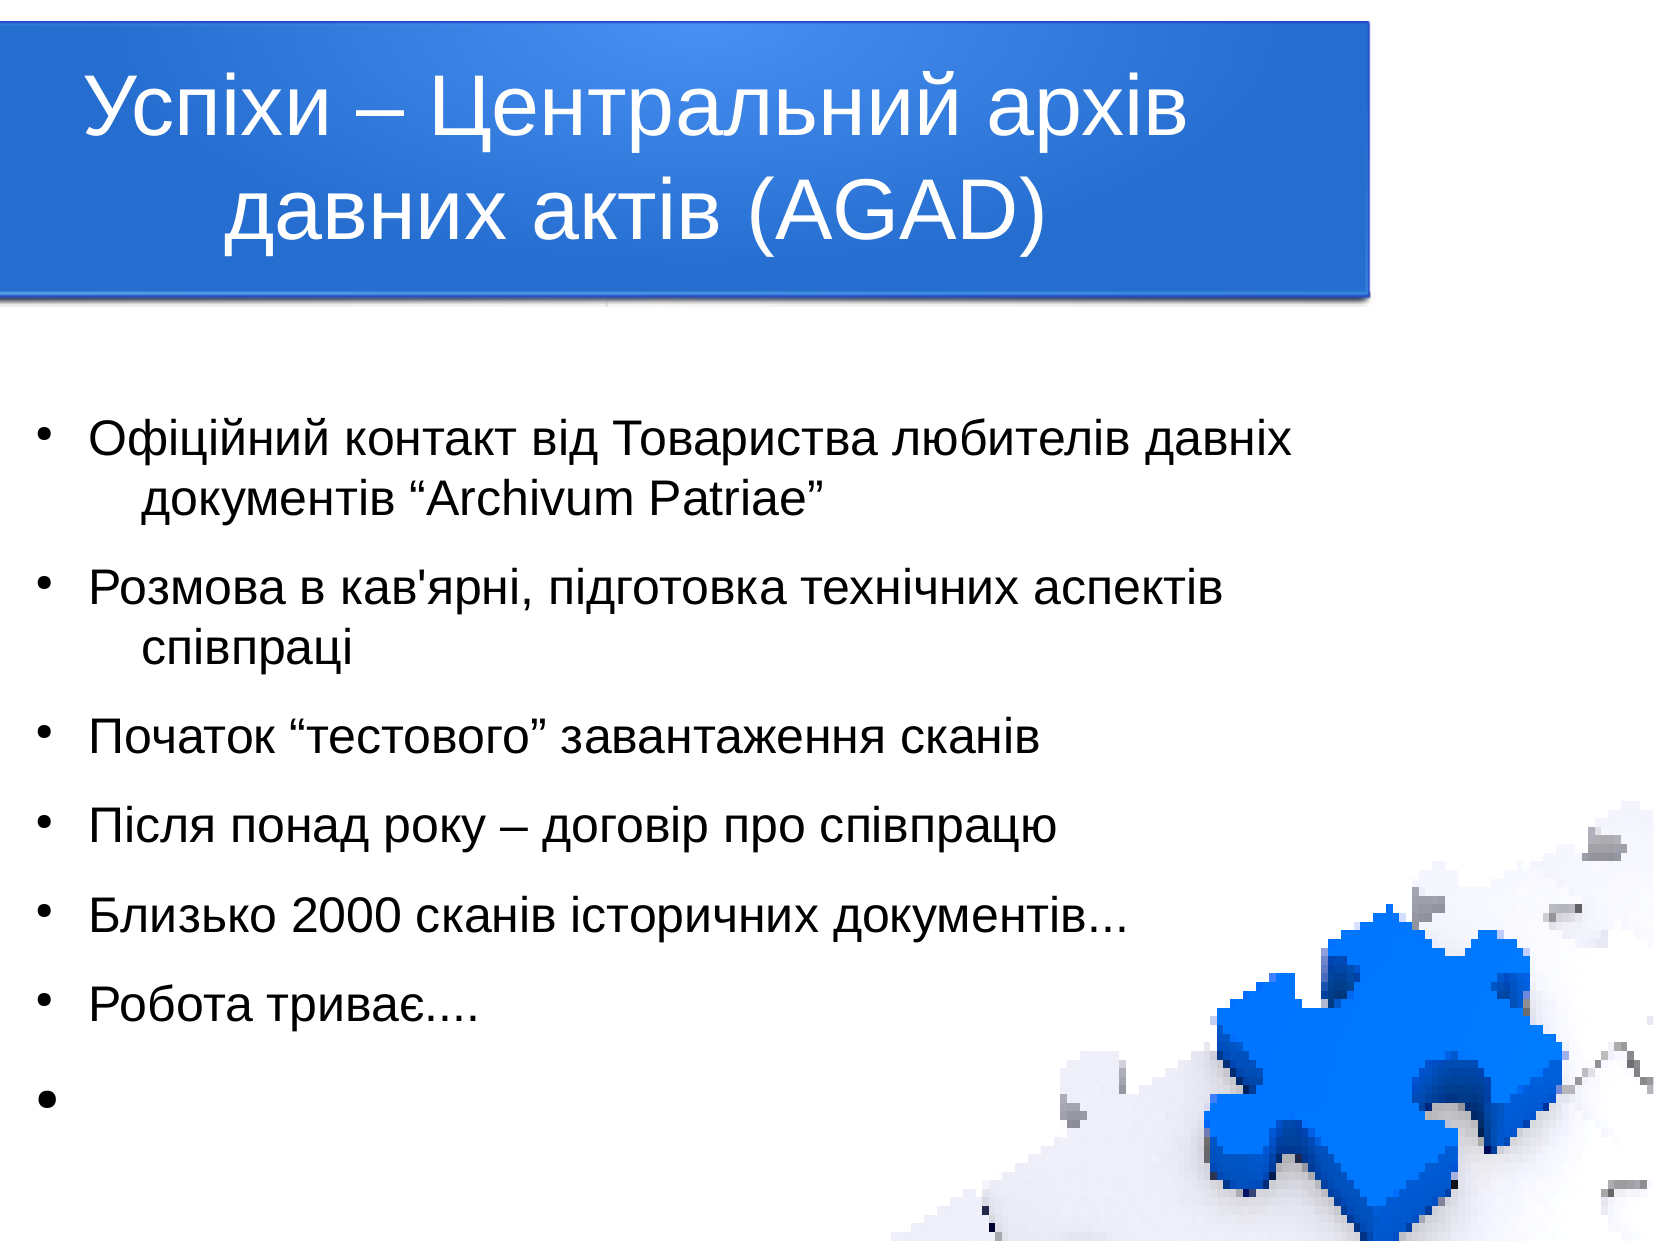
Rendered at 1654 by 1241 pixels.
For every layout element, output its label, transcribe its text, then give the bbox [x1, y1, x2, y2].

title Успіхи – Центральний архів давних актів (AGAD) [0, 49, 1273, 257]
list Офіційний контакт від Товариства любителів давніх документів “Archivum Patriae” Розмова в кав'ярні, підготовка технічних аспектів співпраці Початок “тестового” завантаження сканів Після понад року – договір про співпрацю Близько 2000 сканів історичних документів... Робота триває.... [0, 404, 1351, 1109]
